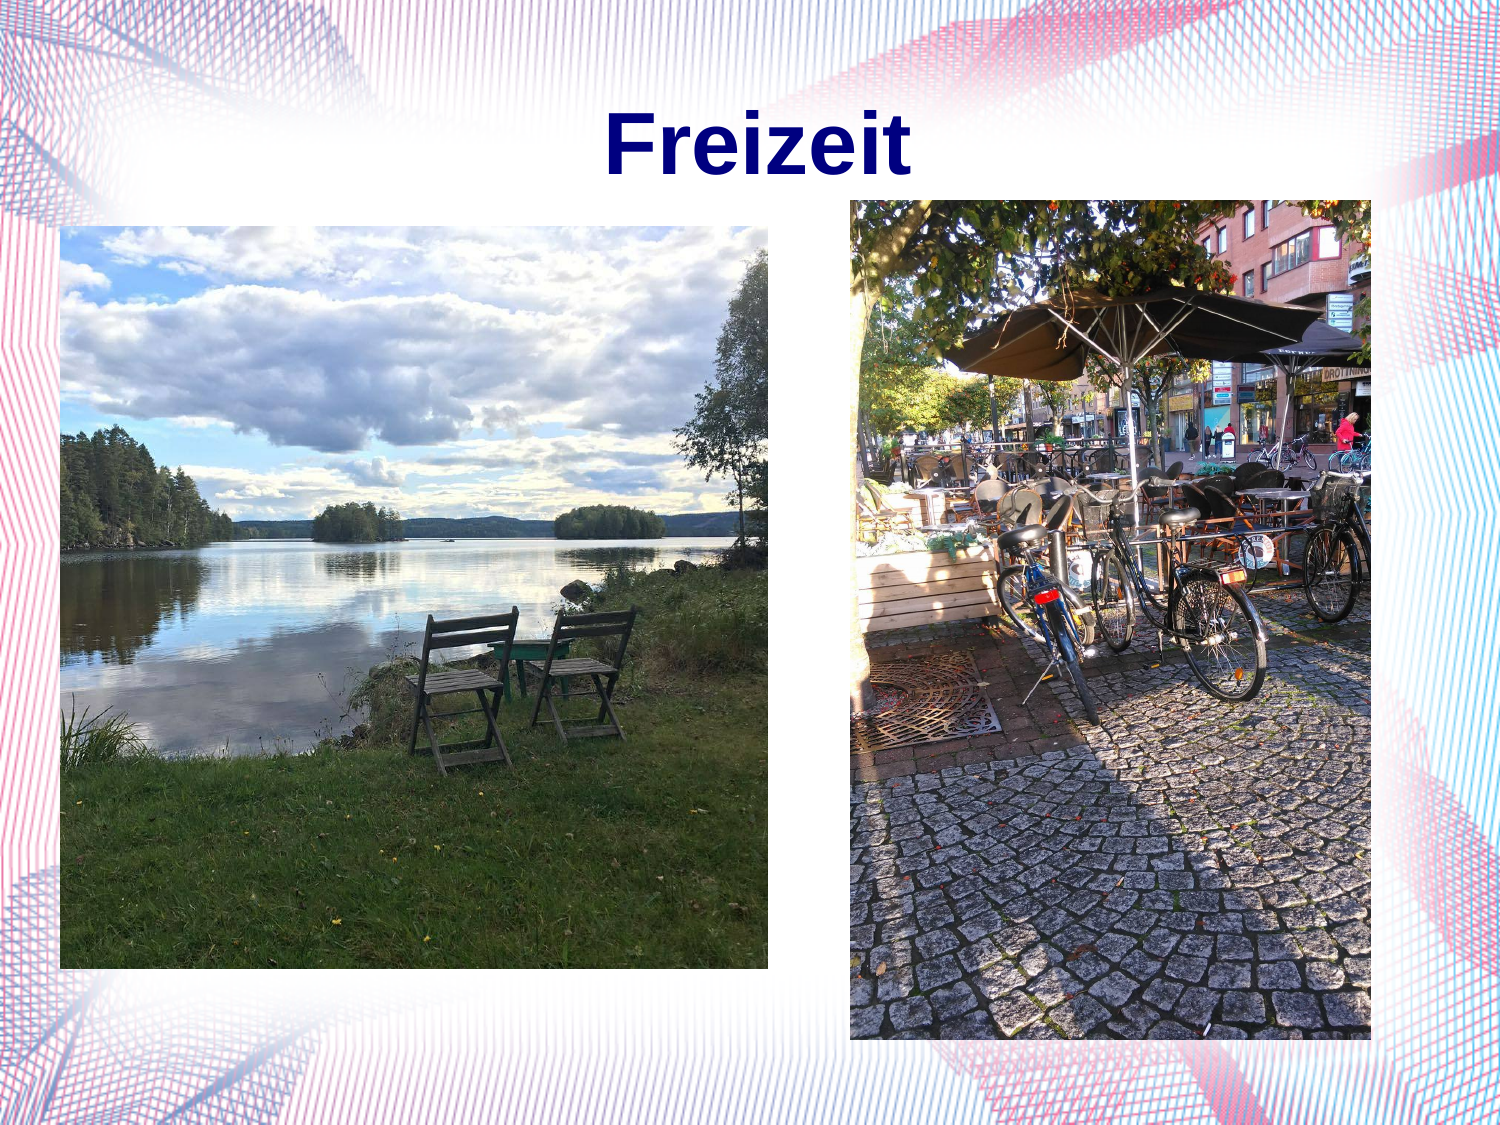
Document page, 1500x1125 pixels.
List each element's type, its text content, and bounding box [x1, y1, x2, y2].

picture [60, 226, 768, 969]
title Freizeit [82, 44, 1433, 233]
picture [850, 200, 1371, 1040]
